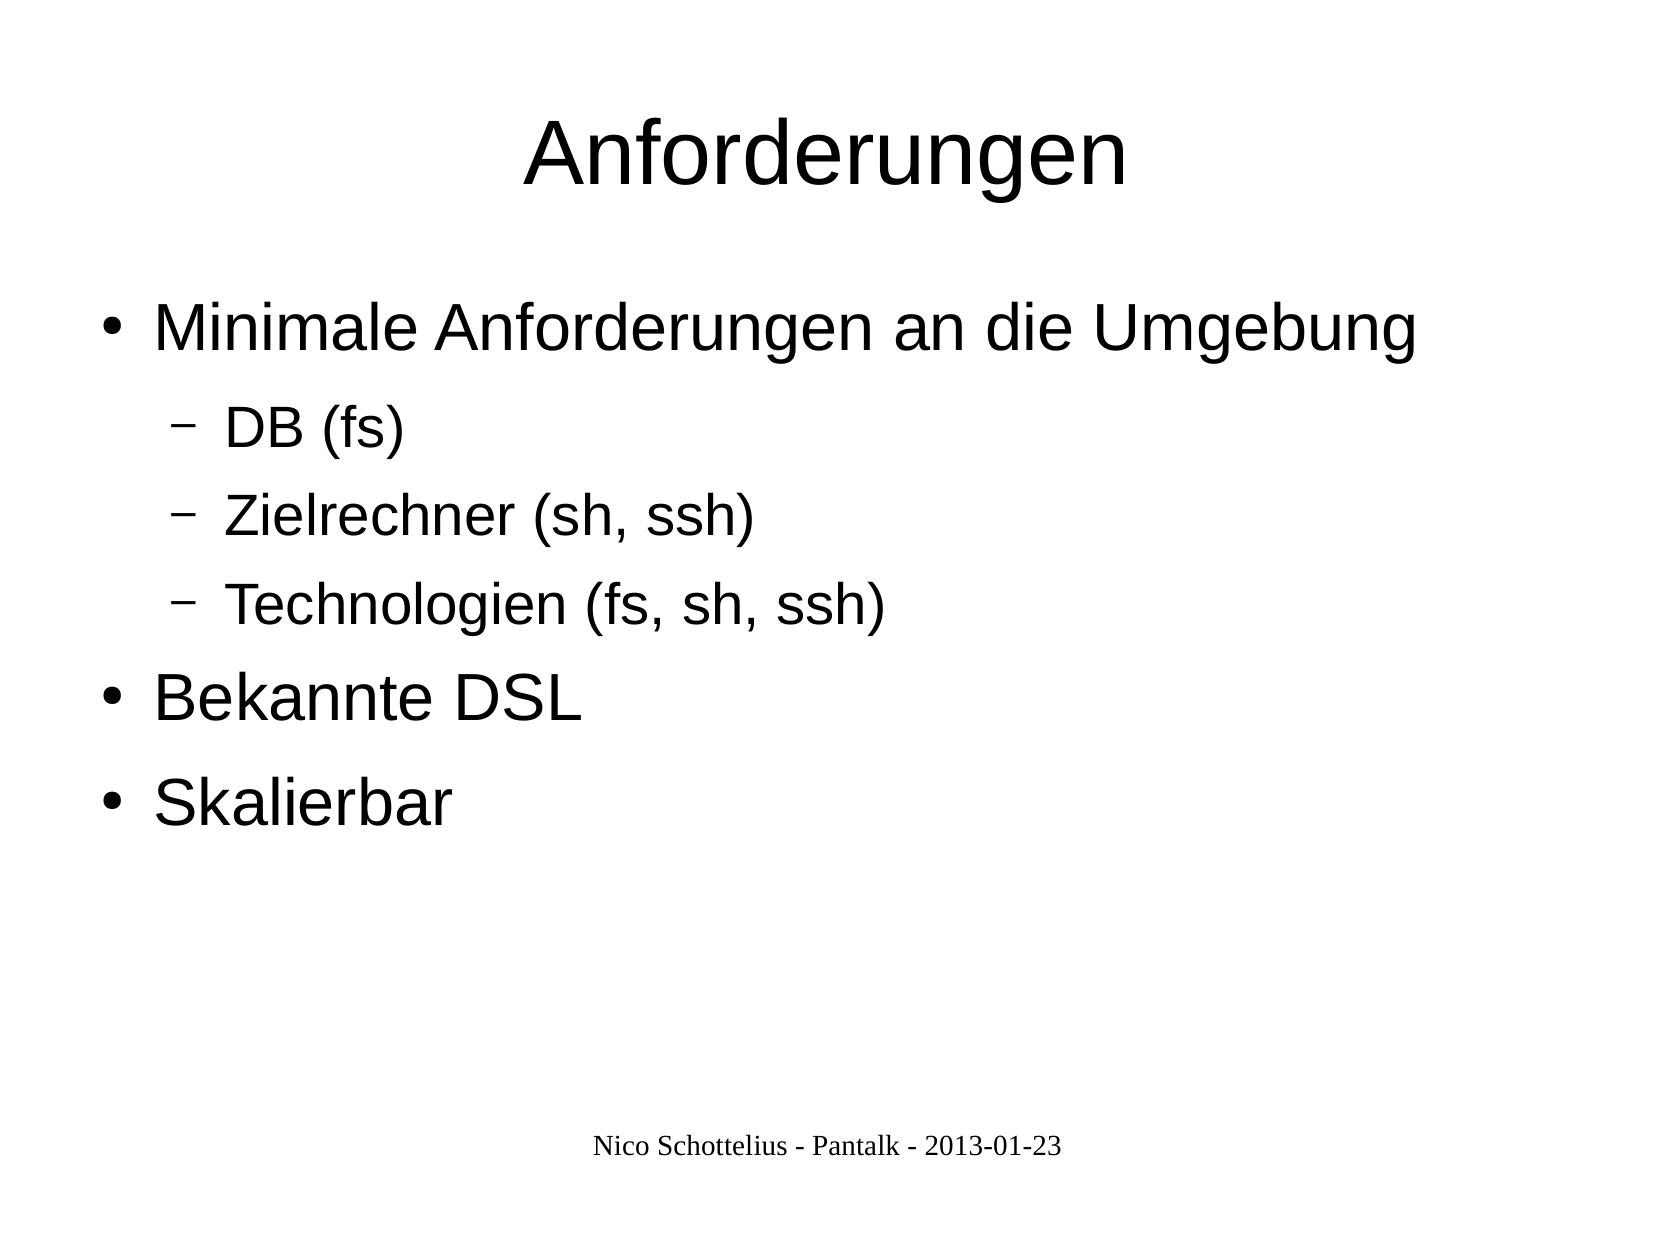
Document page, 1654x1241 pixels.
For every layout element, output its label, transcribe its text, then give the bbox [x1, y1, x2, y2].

list Minimale Anforderungen an die Umgebung DB (fs) Zielrechner (sh, ssh) Technologien (fs, sh, ssh) Bekannte DSL Skalierbar [82, 290, 1538, 1010]
title Anforderungen [82, 49, 1571, 257]
